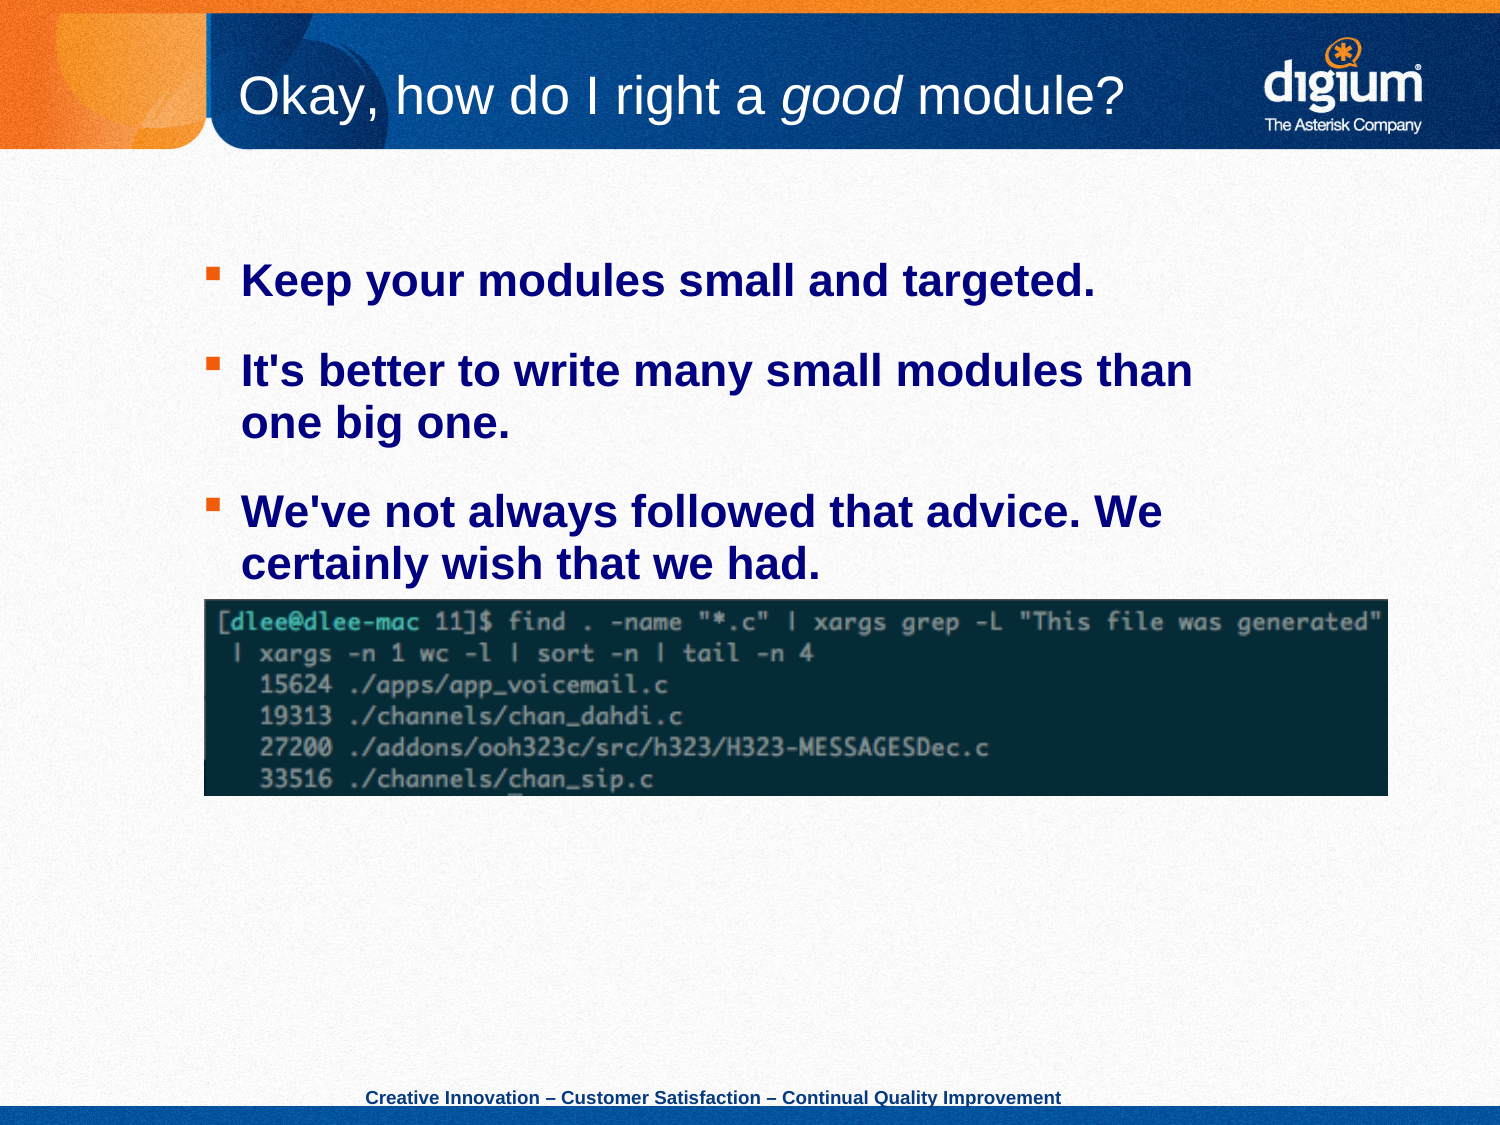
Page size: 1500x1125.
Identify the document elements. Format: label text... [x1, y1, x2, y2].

picture [0, 0, 1500, 1125]
list Keep your modules small and targeted. It's better to write many small modules than one big one. We've not always followed that advice. We certainly wish that we had. [187, 247, 1282, 901]
title Okay, how do I right a good module? [238, 27, 1243, 127]
